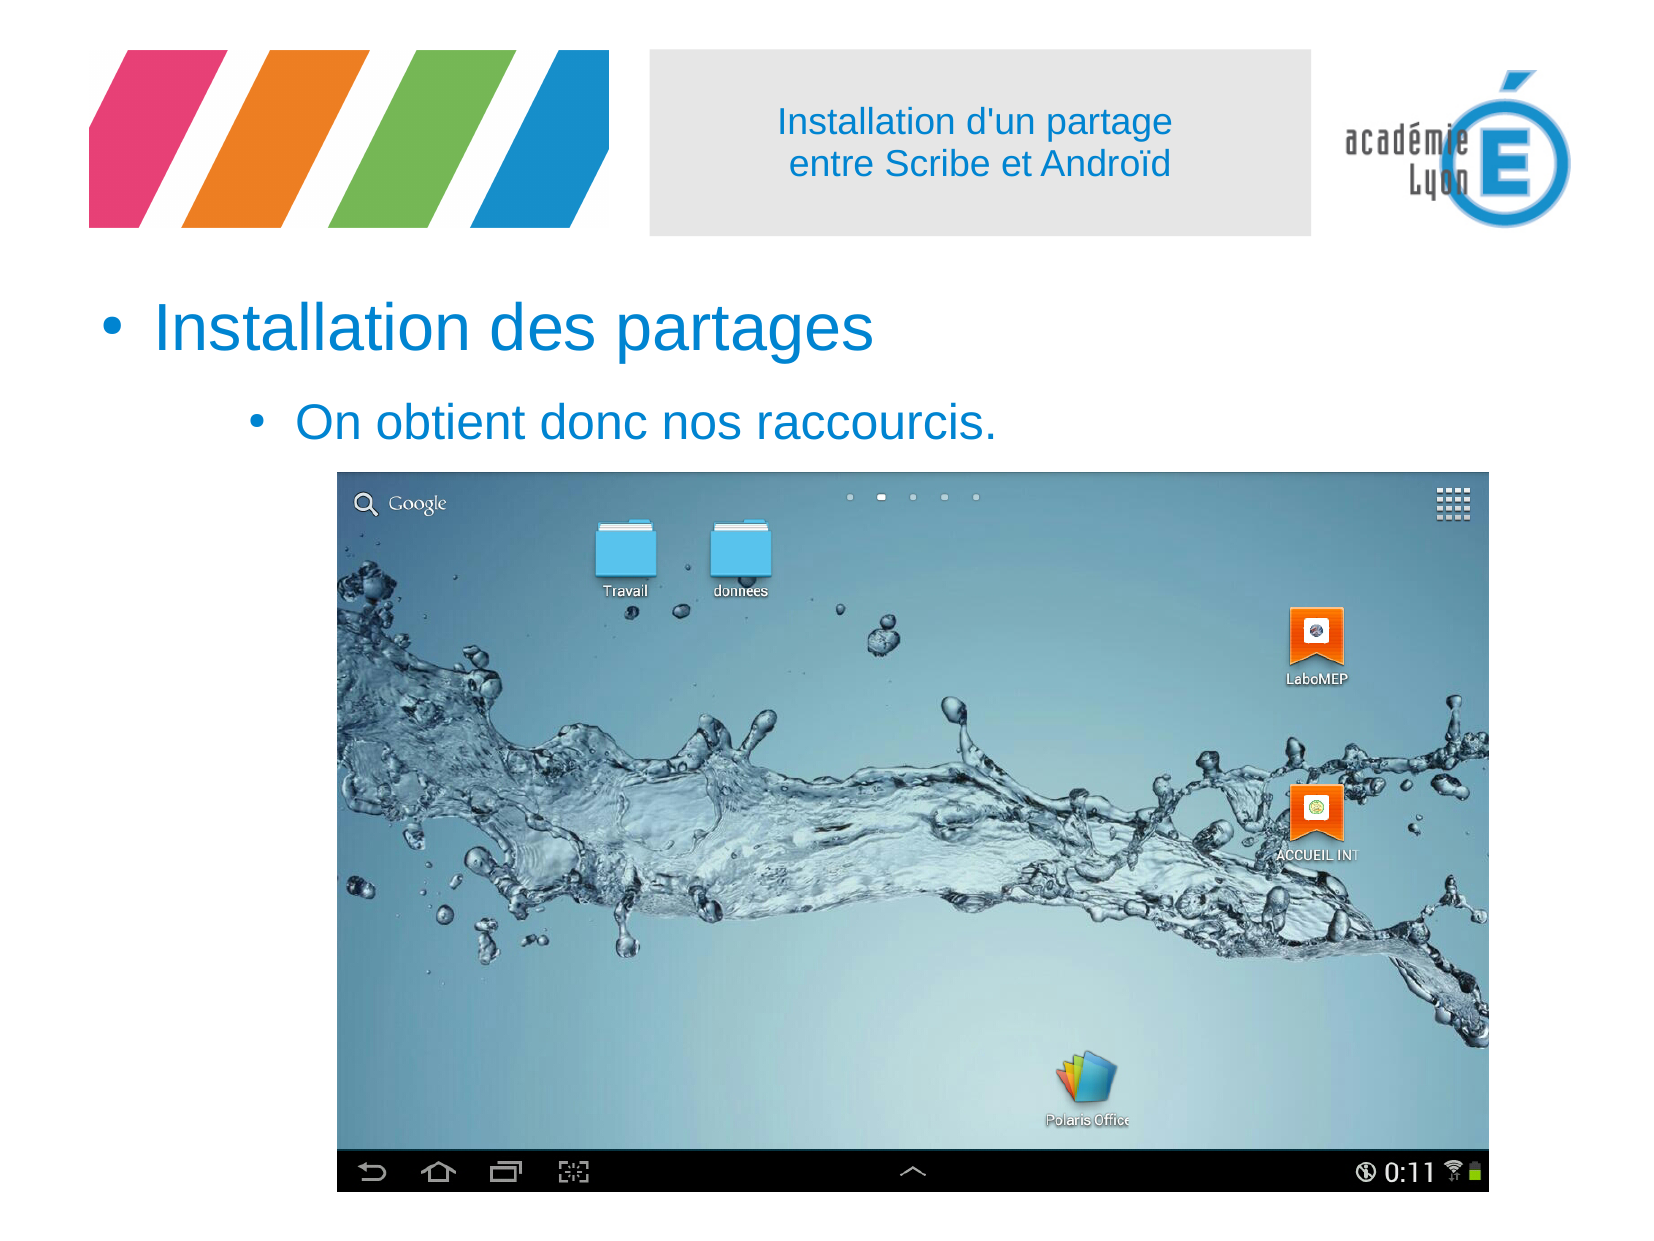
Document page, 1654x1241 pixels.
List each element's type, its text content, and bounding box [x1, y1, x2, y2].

picture [1338, 70, 1571, 233]
picture [89, 50, 609, 228]
picture [337, 472, 1489, 1192]
title Installation d'un partage entre Scribe et Androïd [649, 49, 1312, 237]
list Installation des partages On obtient donc nos raccourcis. [82, 290, 1571, 1010]
